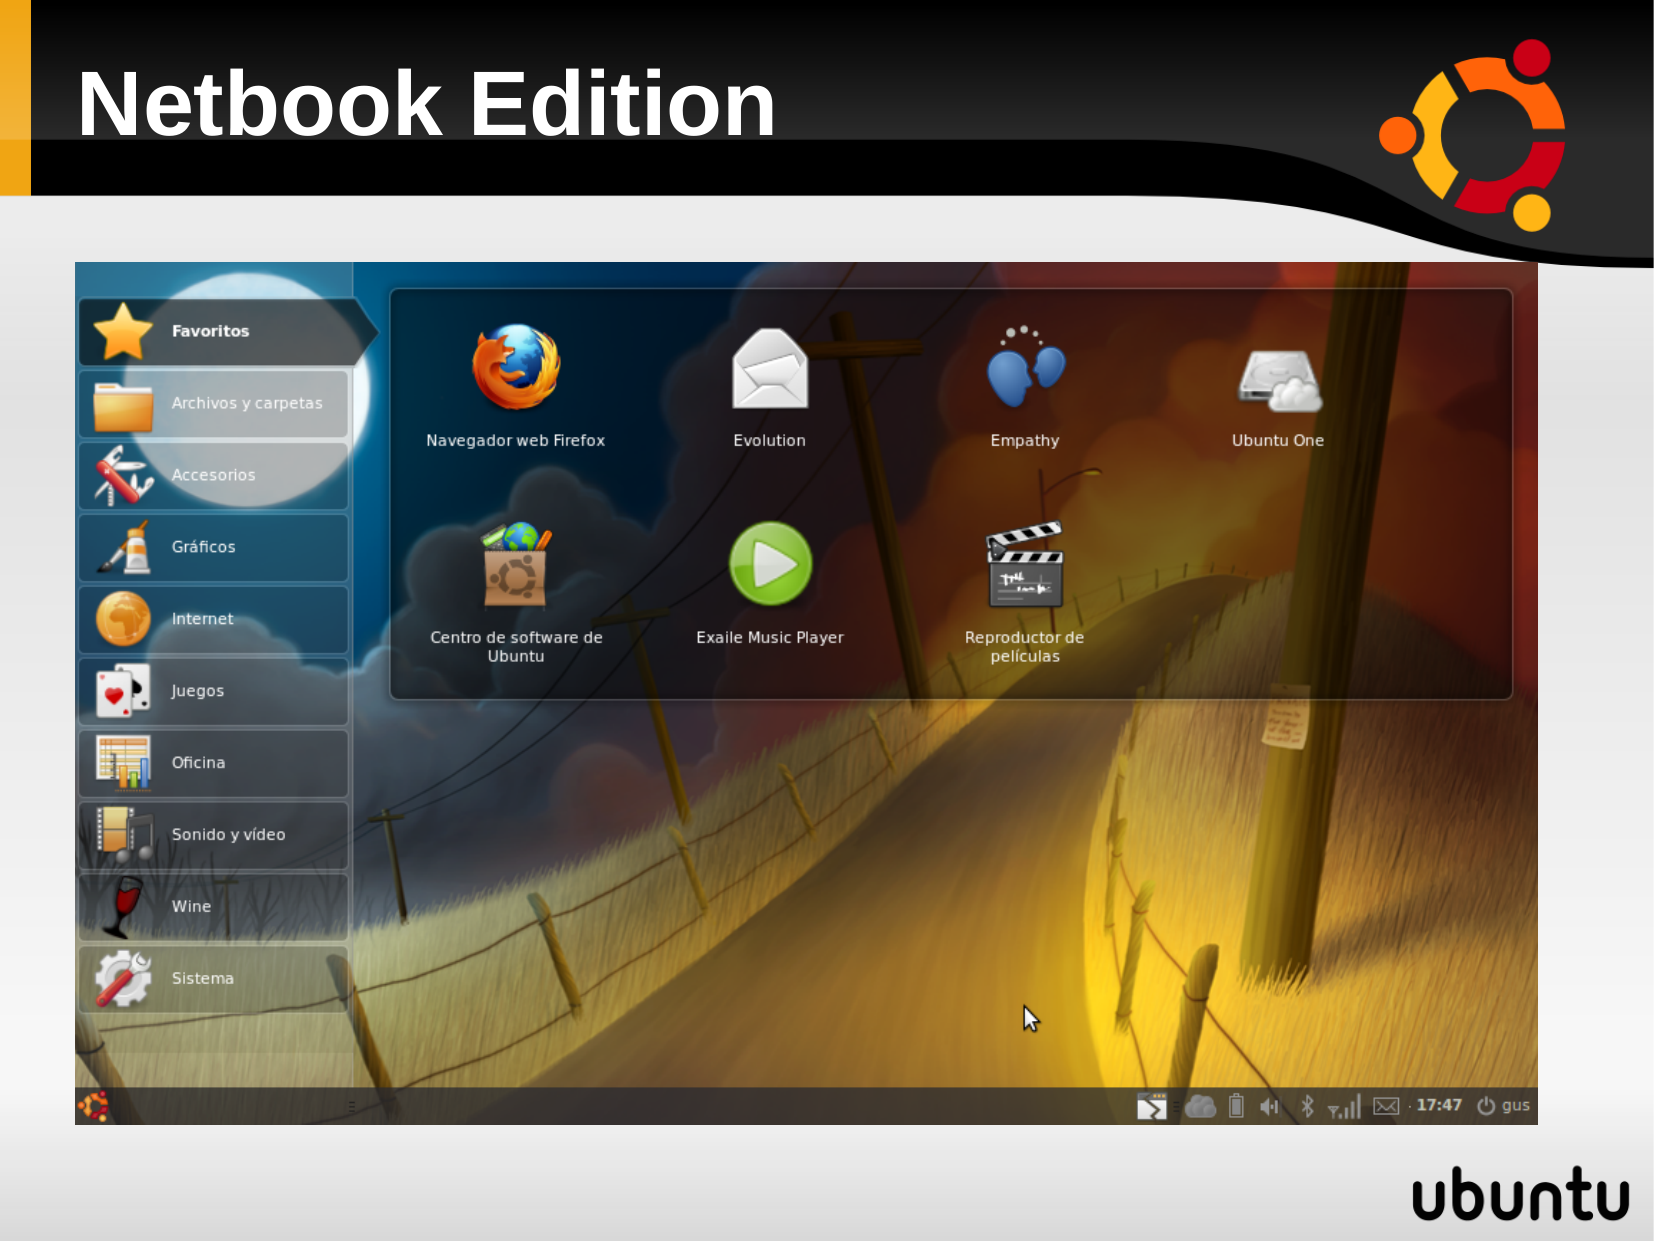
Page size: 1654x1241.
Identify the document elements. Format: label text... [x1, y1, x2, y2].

title Netbook Edition [76, 7, 1565, 200]
picture [0, 0, 1654, 1241]
